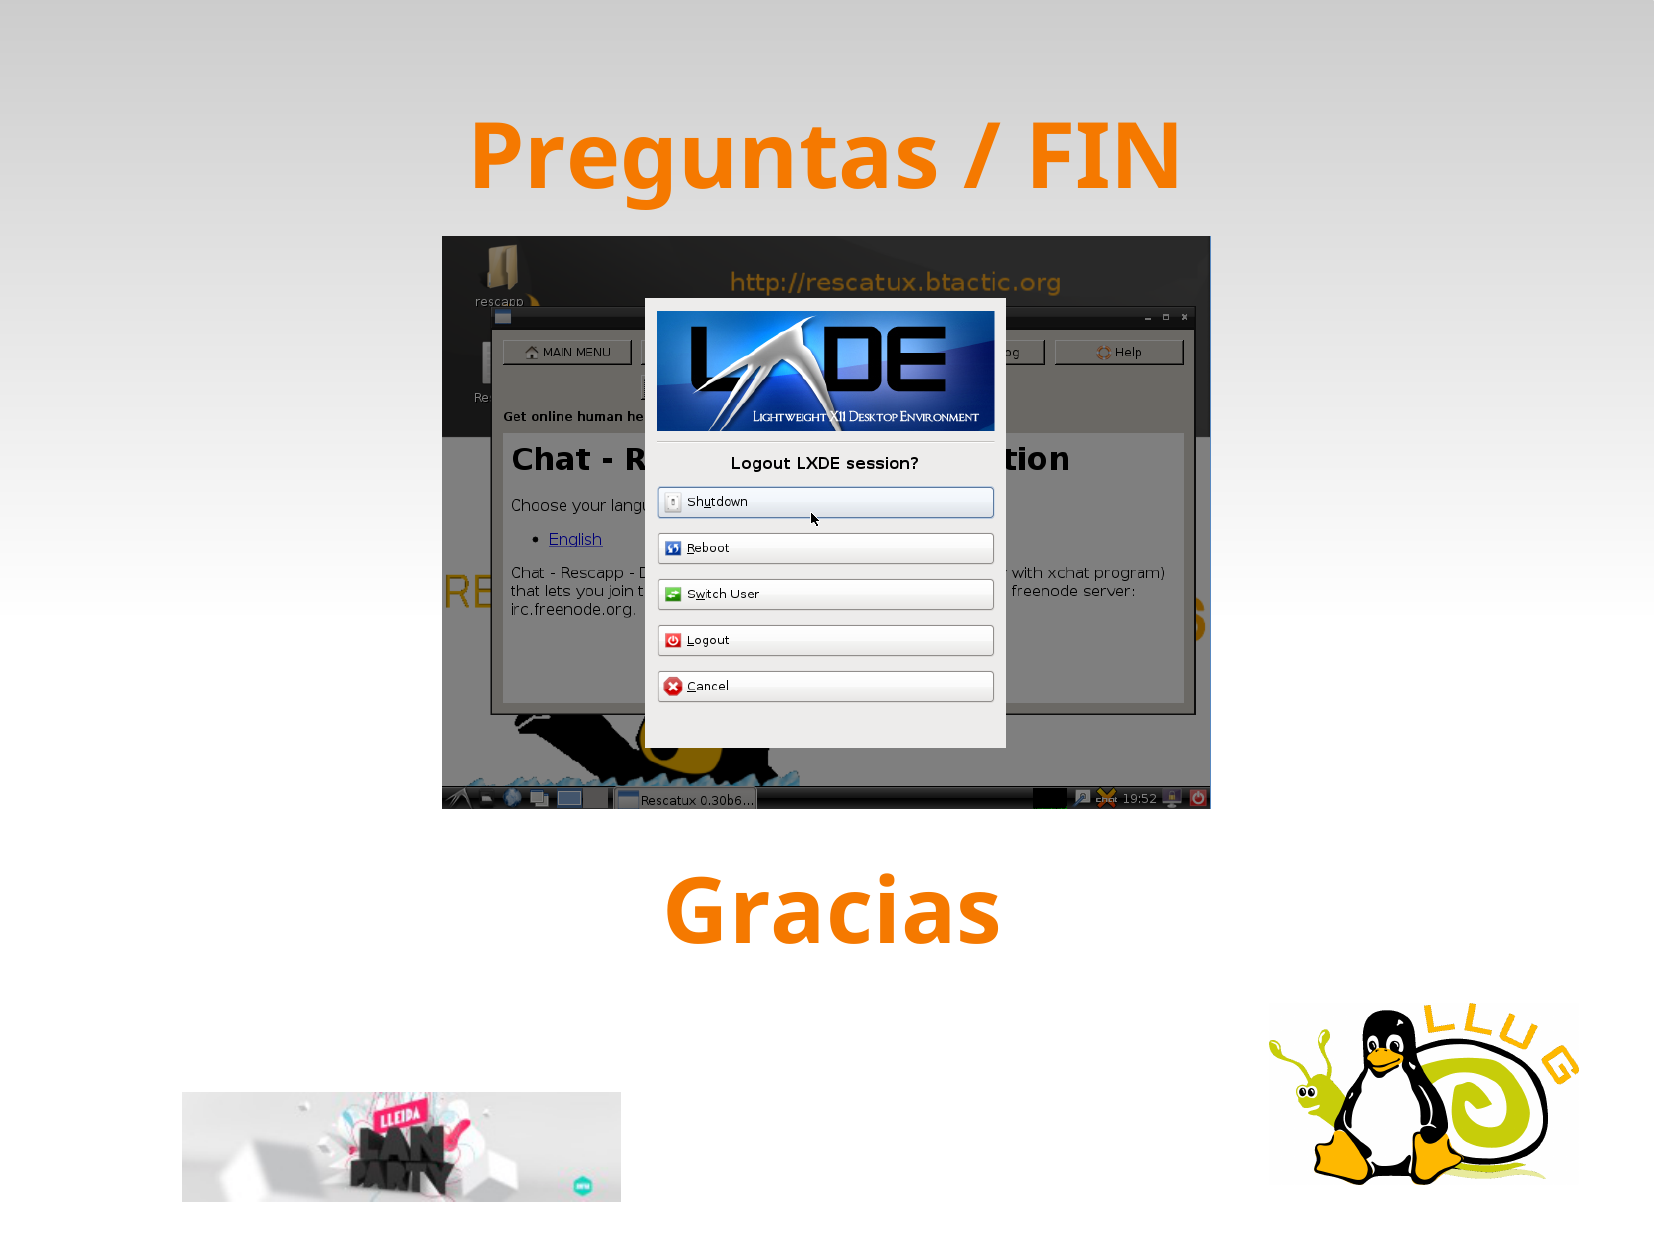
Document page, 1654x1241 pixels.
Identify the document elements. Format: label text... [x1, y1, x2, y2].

picture [1269, 1003, 1579, 1185]
picture [442, 236, 1211, 809]
title Preguntas / FIN [82, 56, 1571, 250]
title Gracias [88, 811, 1577, 1004]
picture [182, 1092, 621, 1202]
